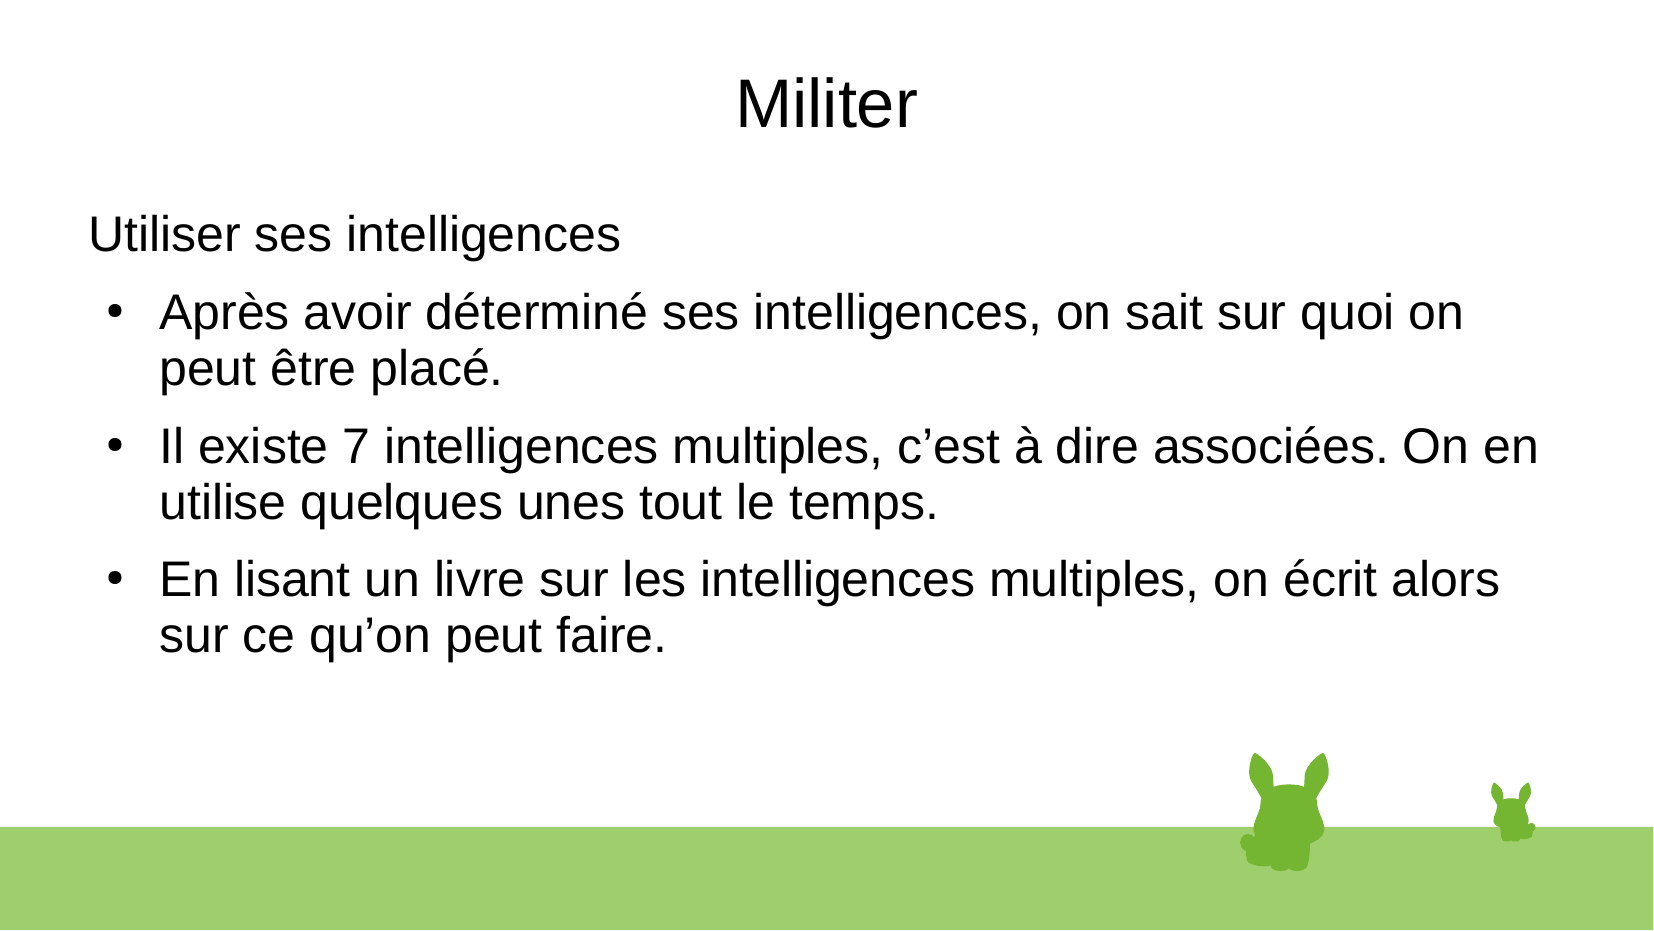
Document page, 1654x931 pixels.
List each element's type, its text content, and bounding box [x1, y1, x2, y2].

list Utiliser ses intelligences Après avoir déterminé ses intelligences, on sait sur quoi on peut être placé. Il existe 7 intelligences multiples, c’est à dire associées. On en utilise quelques unes tout le temps. En lisant un livre sur les intelligences multiples, on écrit alors sur ce qu’on peut faire. [88, 206, 1565, 739]
title Militer [88, 29, 1565, 178]
